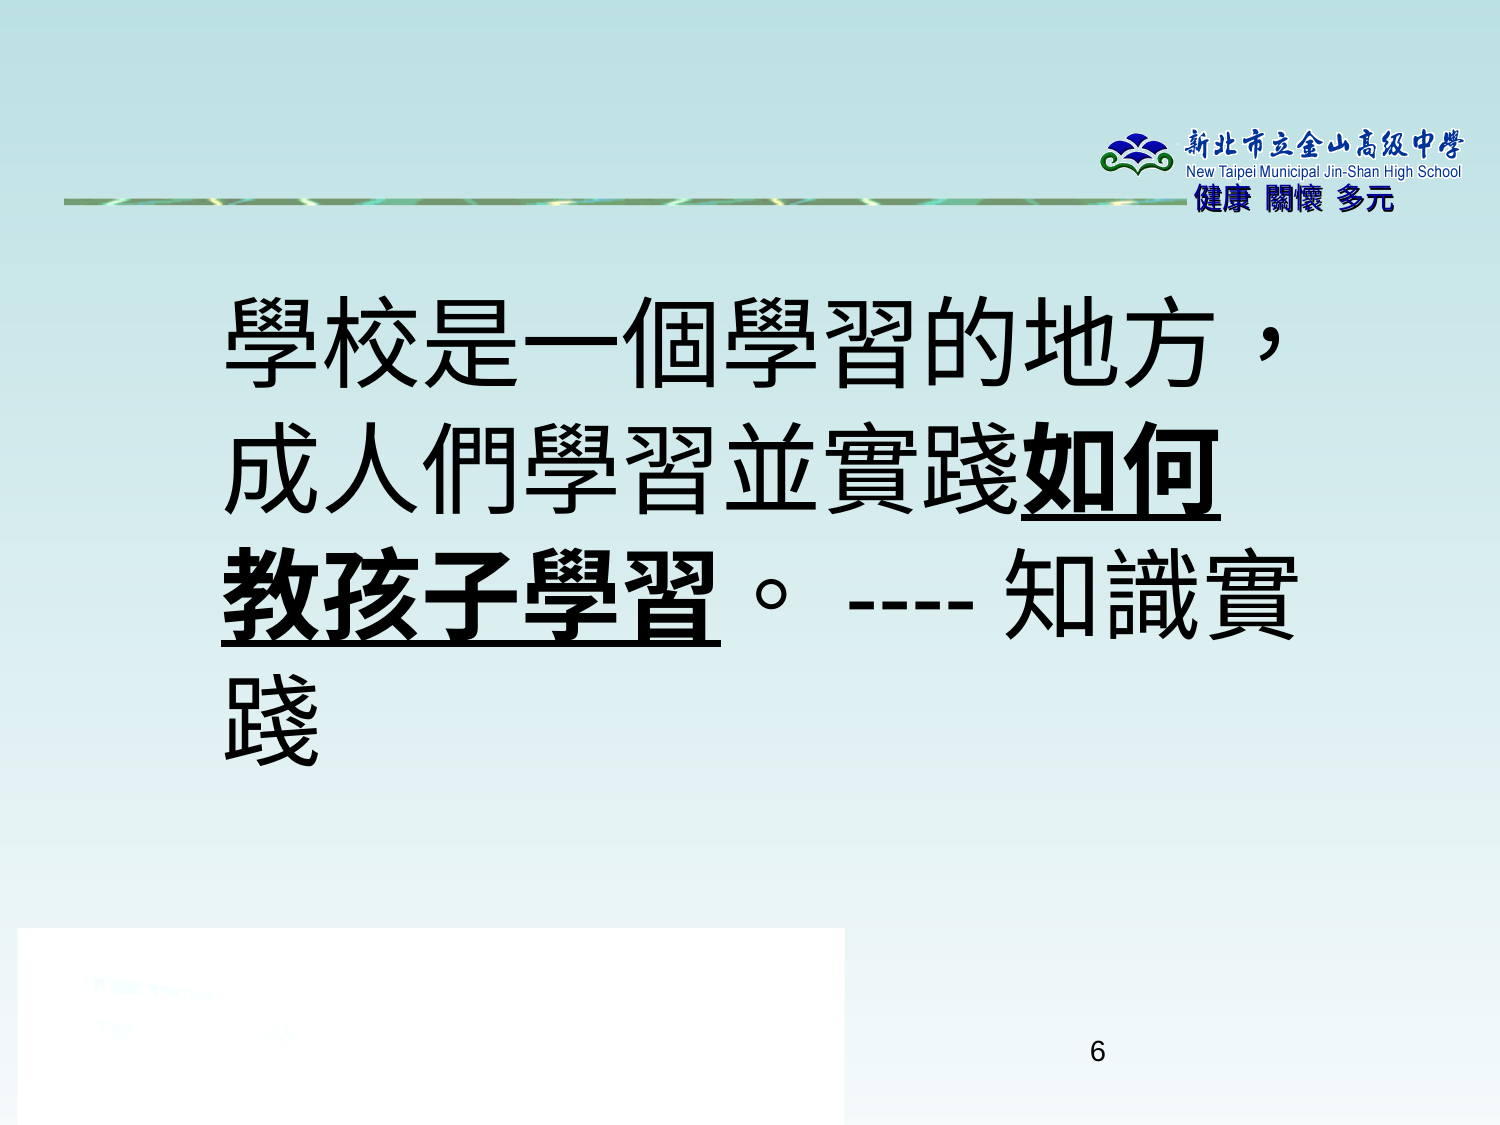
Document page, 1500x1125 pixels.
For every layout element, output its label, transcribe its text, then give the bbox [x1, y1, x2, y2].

text_box [1074, 1024, 1426, 1103]
title 學校是一個學習的地方， 成人們學習並實踐如何 教孩子學習。----知識實踐 [206, 267, 1388, 752]
